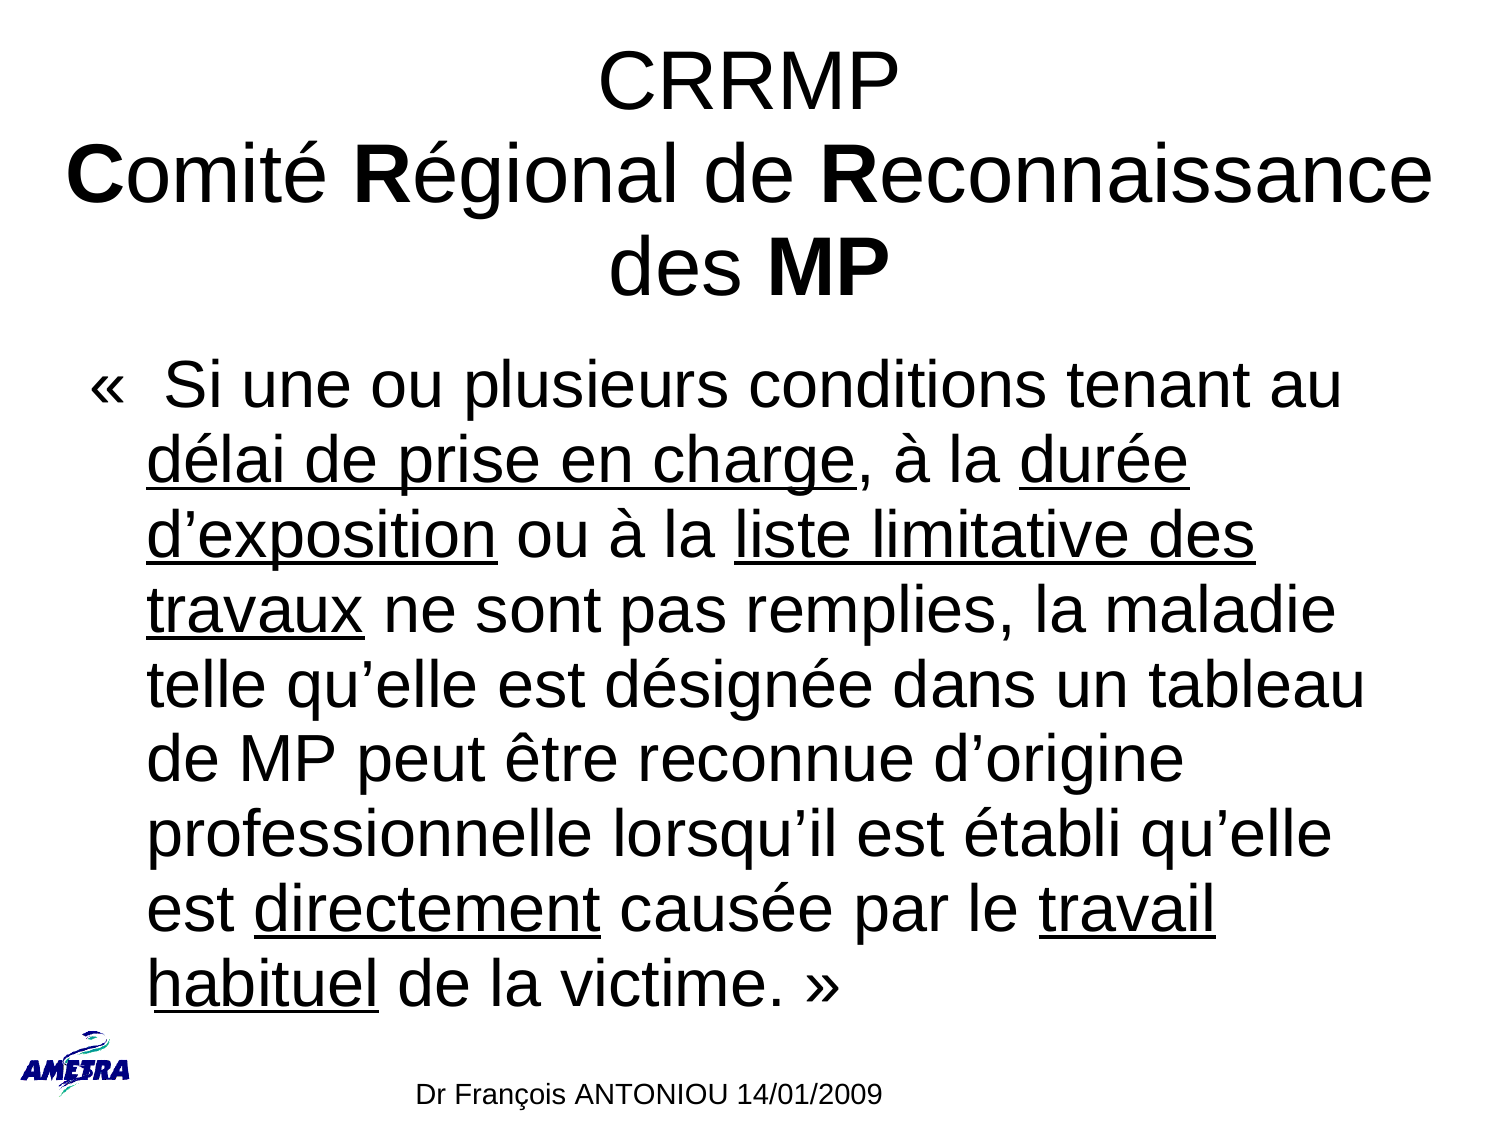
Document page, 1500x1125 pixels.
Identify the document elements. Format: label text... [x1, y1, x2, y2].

list « Si une ou plusieurs conditions tenant au délai de prise en charge, à la durée d’exposition ou à la liste limitative des travaux ne sont pas remplies, la maladie telle qu’elle est désignée dans un tableau de MP peut être reconnue d’origine professionnelle lorsqu’il est établi qu’elle est directement causée par le travail habituel de la victime. » [75, 339, 1426, 1083]
picture [0, 1007, 154, 1125]
title CRRMP Comité Régional de Reconnaissance des MP [0, 15, 1500, 332]
